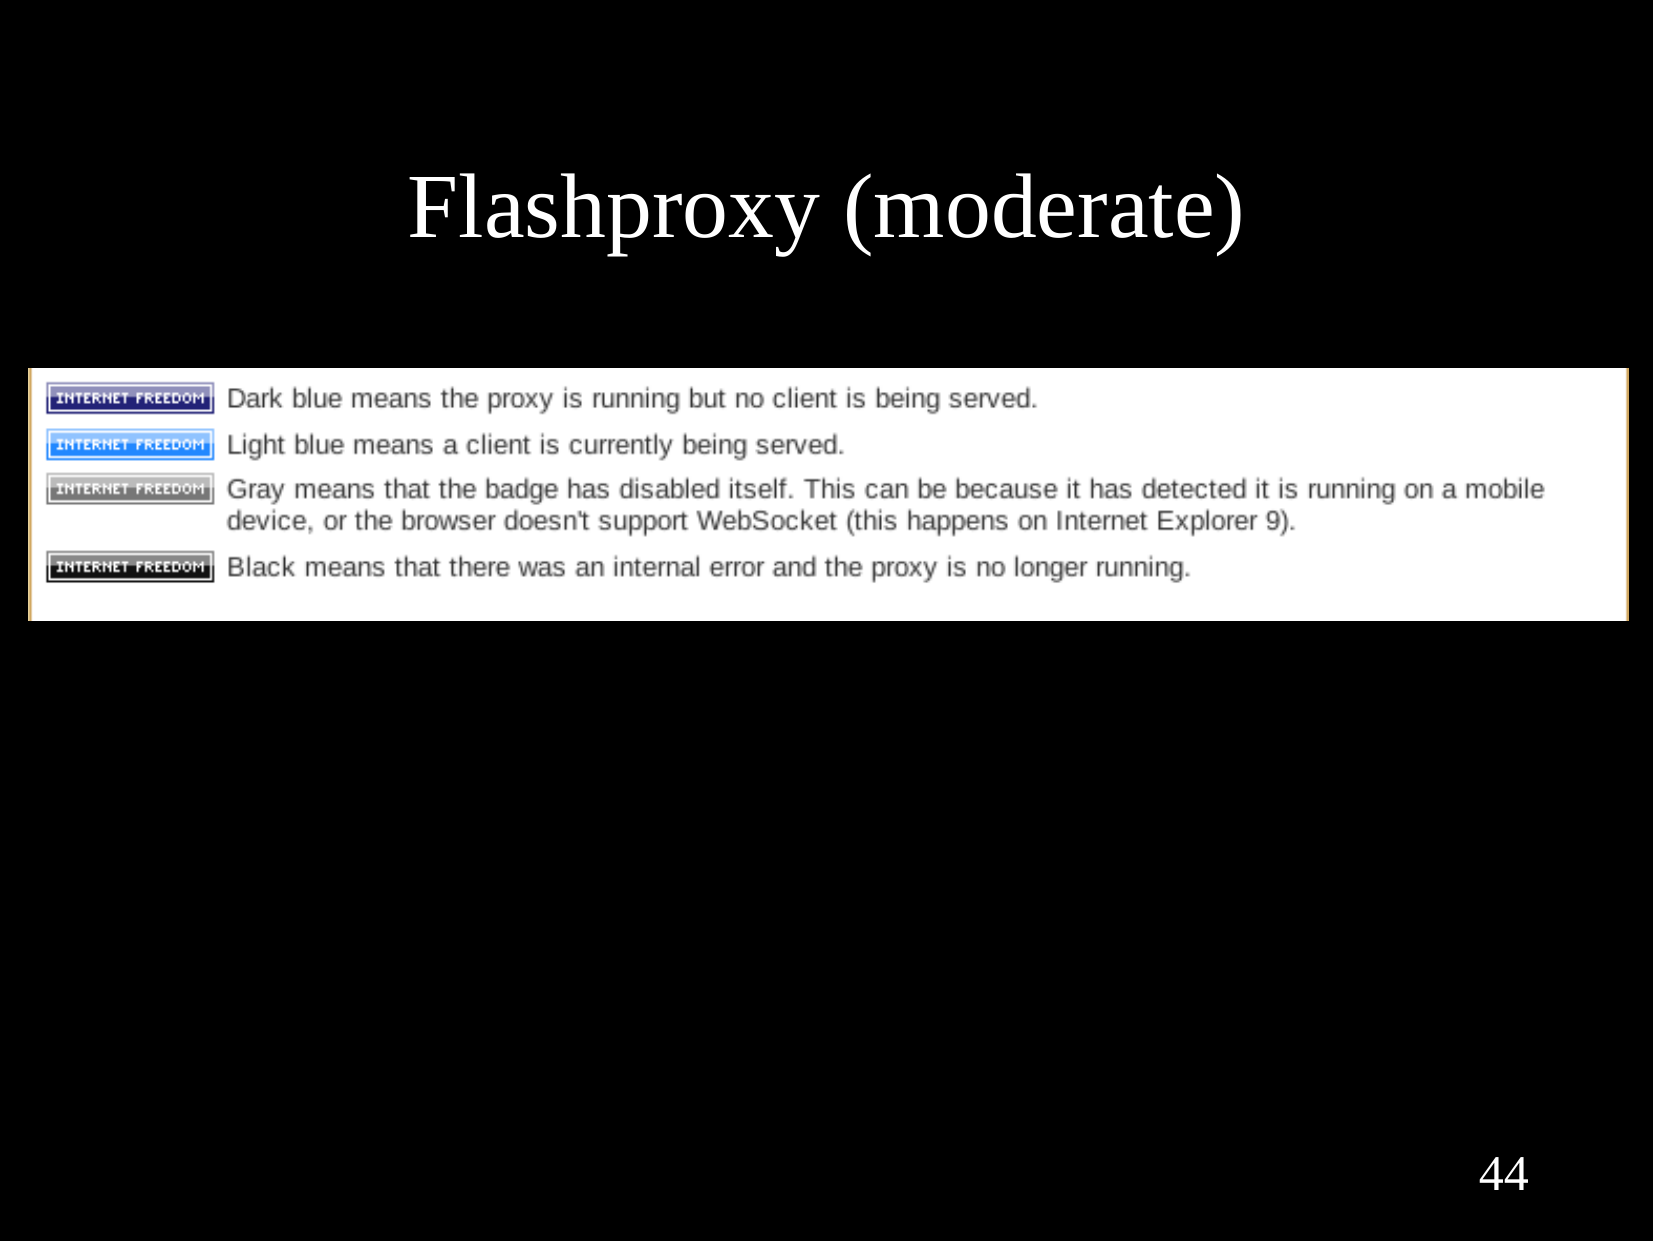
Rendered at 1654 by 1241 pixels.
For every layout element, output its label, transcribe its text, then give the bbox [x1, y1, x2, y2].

picture [28, 368, 1629, 621]
title Flashproxy (moderate) [121, 102, 1534, 311]
